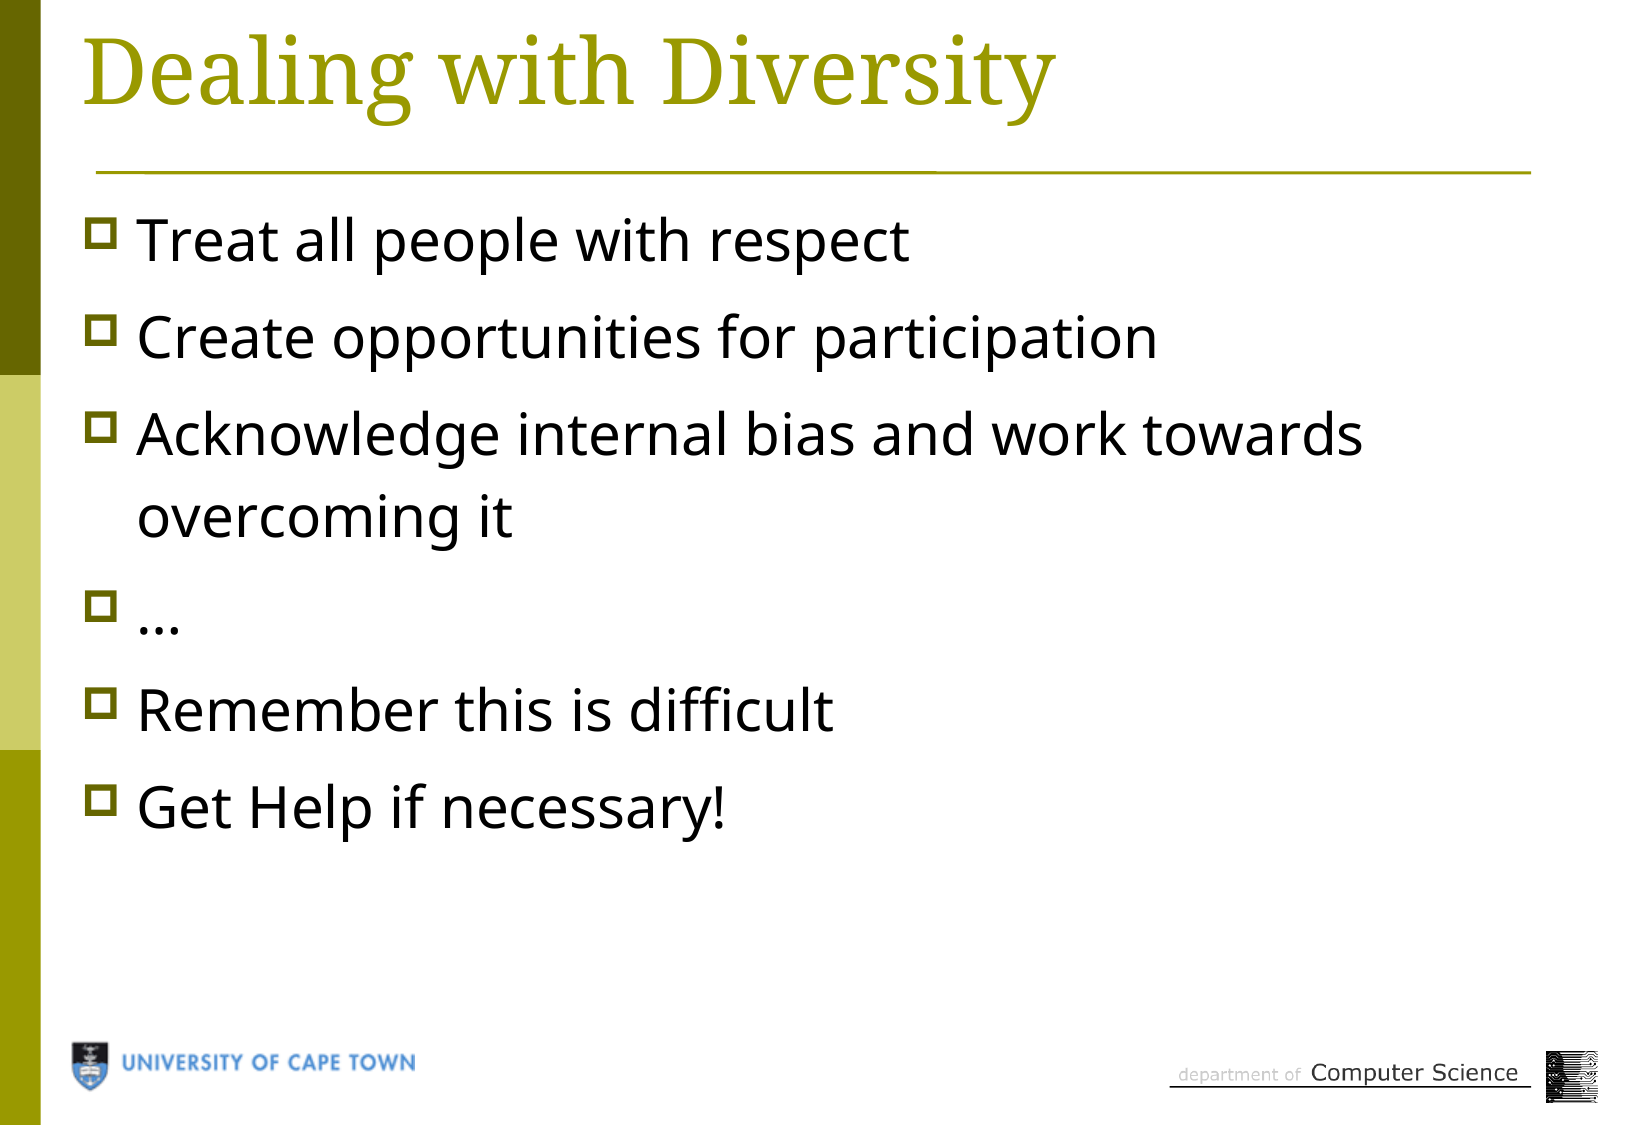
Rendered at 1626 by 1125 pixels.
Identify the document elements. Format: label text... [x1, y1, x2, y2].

picture [61, 1024, 415, 1103]
picture [1169, 1043, 1532, 1091]
picture [1546, 1051, 1598, 1103]
list Treat all people with respect Create opportunities for participation Acknowledge internal bias and work towards overcoming it … Remember this is difficult Get Help if necessary! [81, 196, 1543, 939]
title Dealing with Diversity [81, 0, 1543, 172]
